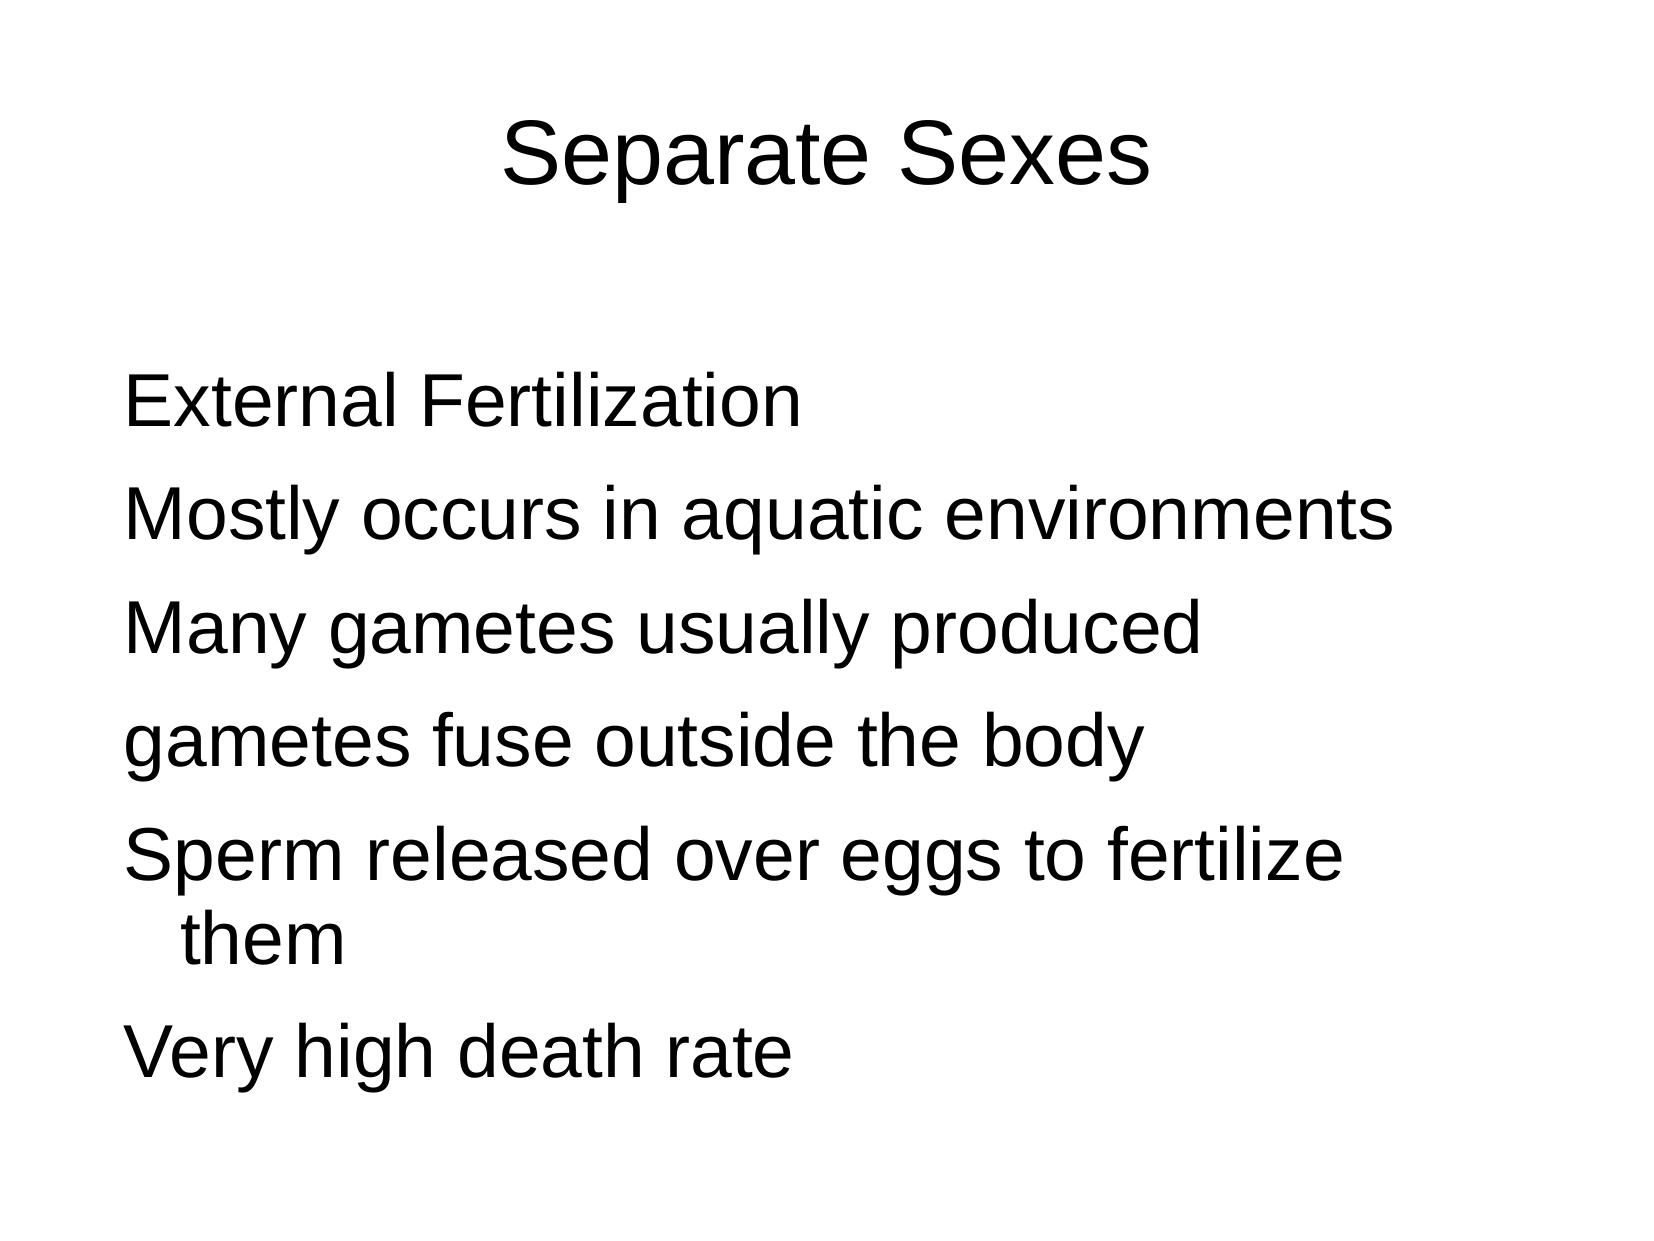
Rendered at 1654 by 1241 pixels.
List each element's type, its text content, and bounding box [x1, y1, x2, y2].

list External Fertilization Mostly occurs in aquatic environments Many gametes usually produced gametes fuse outside the body Sperm released over eggs to fertilize them Very high death rate [124, 358, 1530, 1140]
title Separate Sexes [82, 49, 1571, 257]
